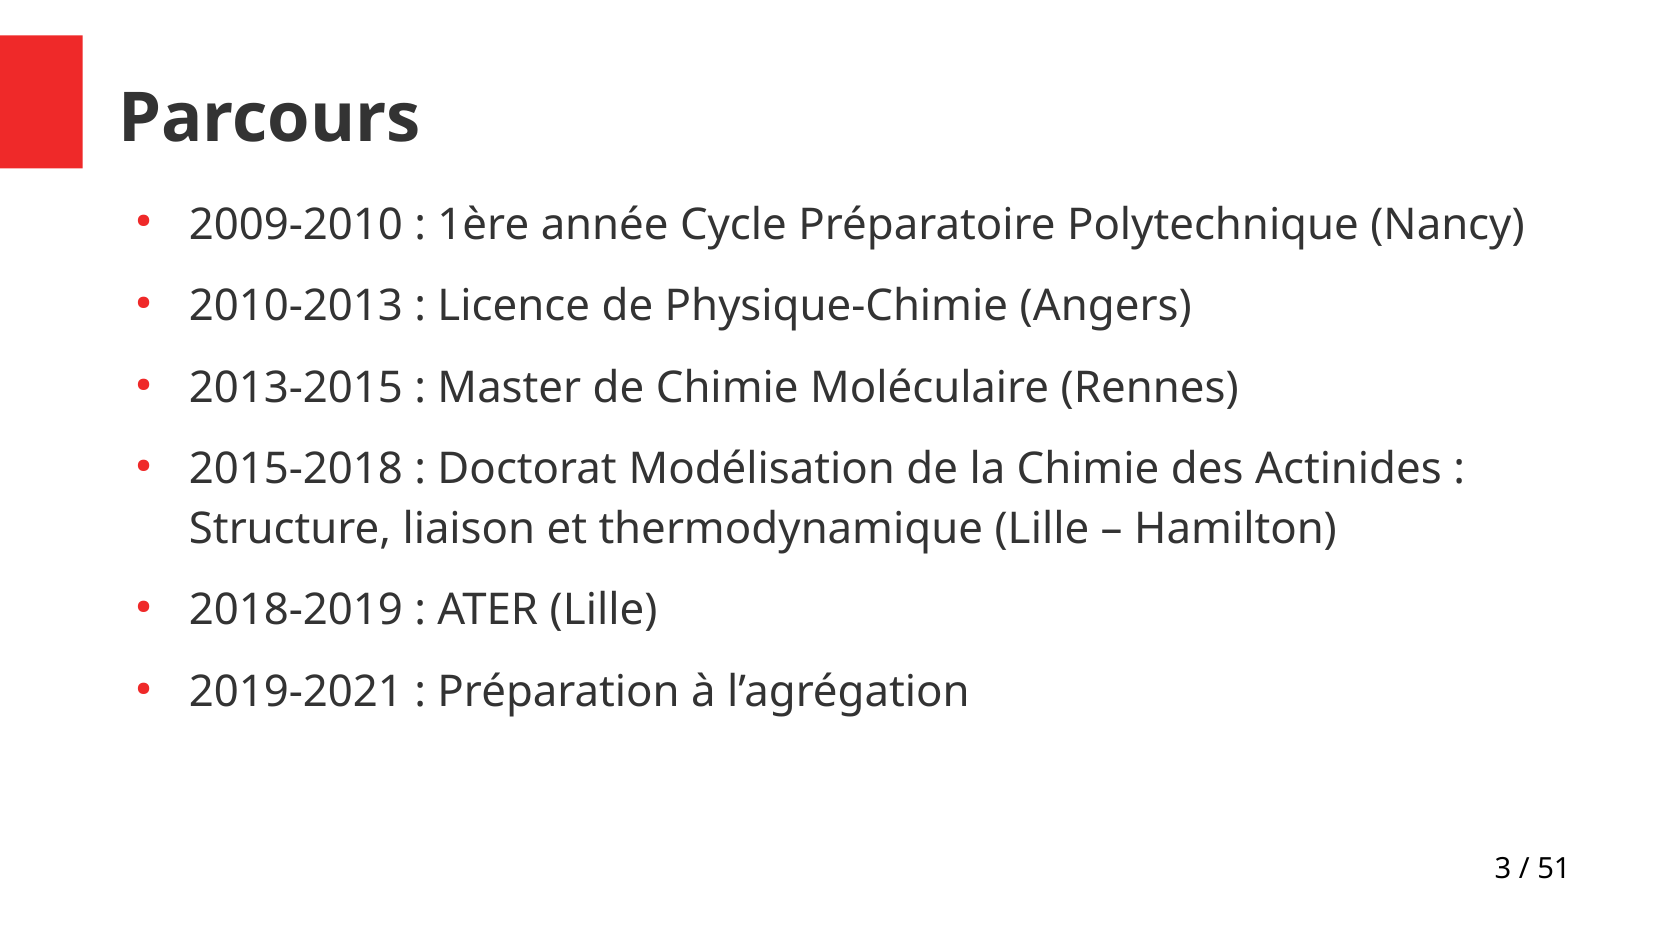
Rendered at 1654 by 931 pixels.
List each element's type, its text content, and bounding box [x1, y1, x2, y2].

title Parcours [118, 37, 1571, 193]
list 2009-2010 : 1ère année Cycle Préparatoire Polytechnique (Nancy) 2010-2013 : Licence de Physique-Chimie (Angers) 2013-2015 : Master de Chimie Moléculaire (Rennes) 2015-2018 : Doctorat Modélisation de la Chimie des Actinides : Structure, liaison et thermodynamique (Lille – Hamilton) 2018-2019 : ATER (Lille) 2019-2021 : Préparation à l’agrégation [118, 192, 1536, 806]
